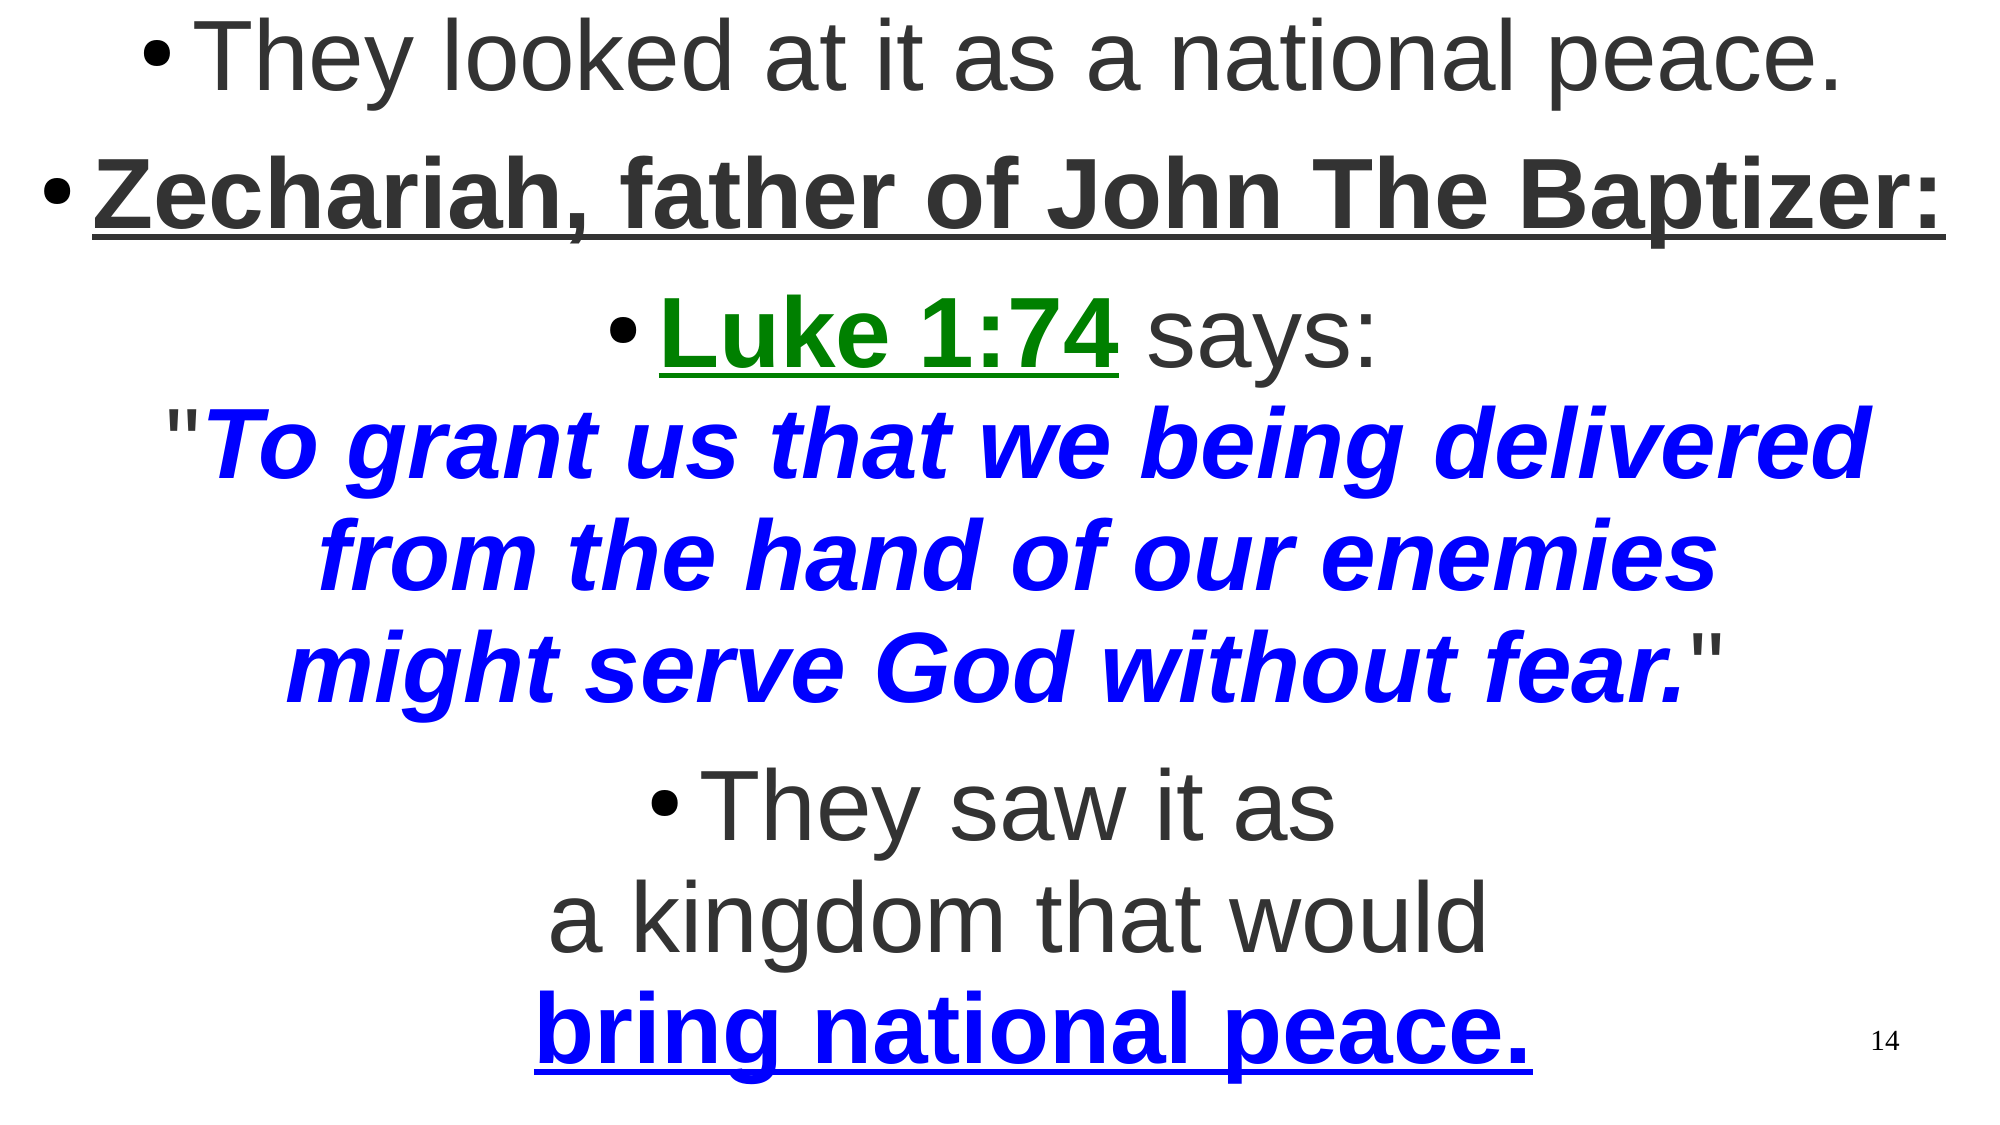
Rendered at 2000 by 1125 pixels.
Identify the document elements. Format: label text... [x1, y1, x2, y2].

list They looked at it as a national peace. Zechariah, father of John The Baptizer: Luke 1:74 says: "To grant us that we being delivered from the hand of our enemies might serve God without fear." They saw it as a kingdom that would bring national peace. [0, 0, 1996, 1123]
